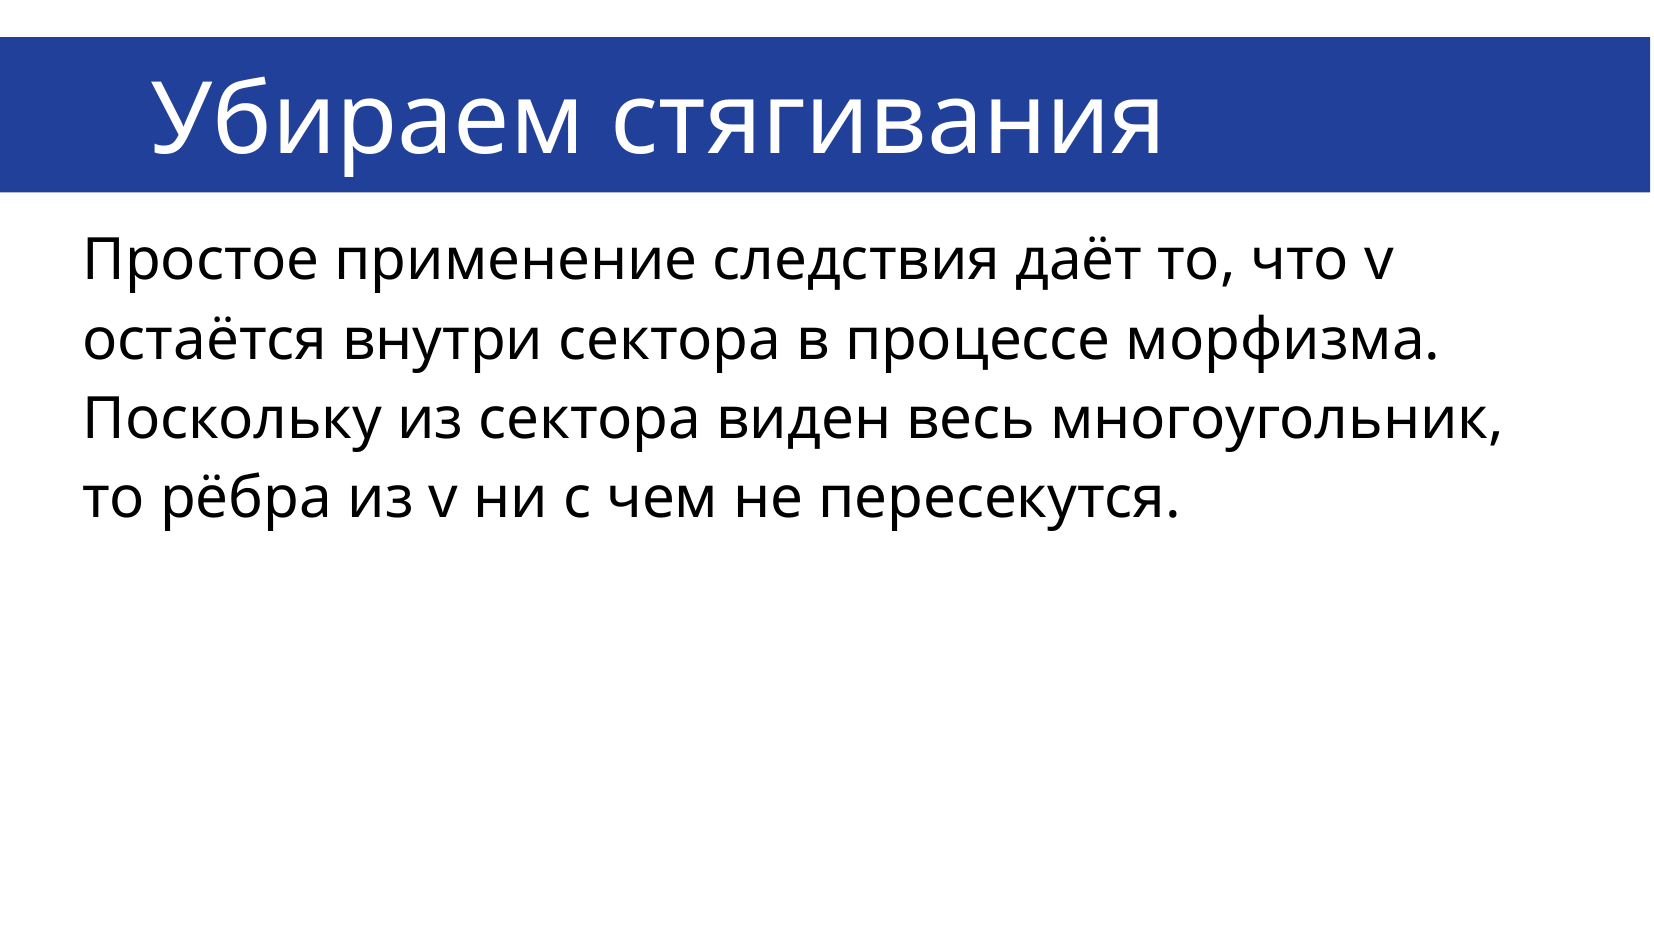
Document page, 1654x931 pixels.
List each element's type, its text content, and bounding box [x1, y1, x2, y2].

title Убираем стягивания [0, 37, 1651, 193]
subtitle Простое применение следствия даёт то, что v остаётся внутри сектора в процессе морфизма. Поскольку из сектора виден весь многоугольник, то рёбра из v ни с чем не пересекутся. [82, 217, 1576, 773]
